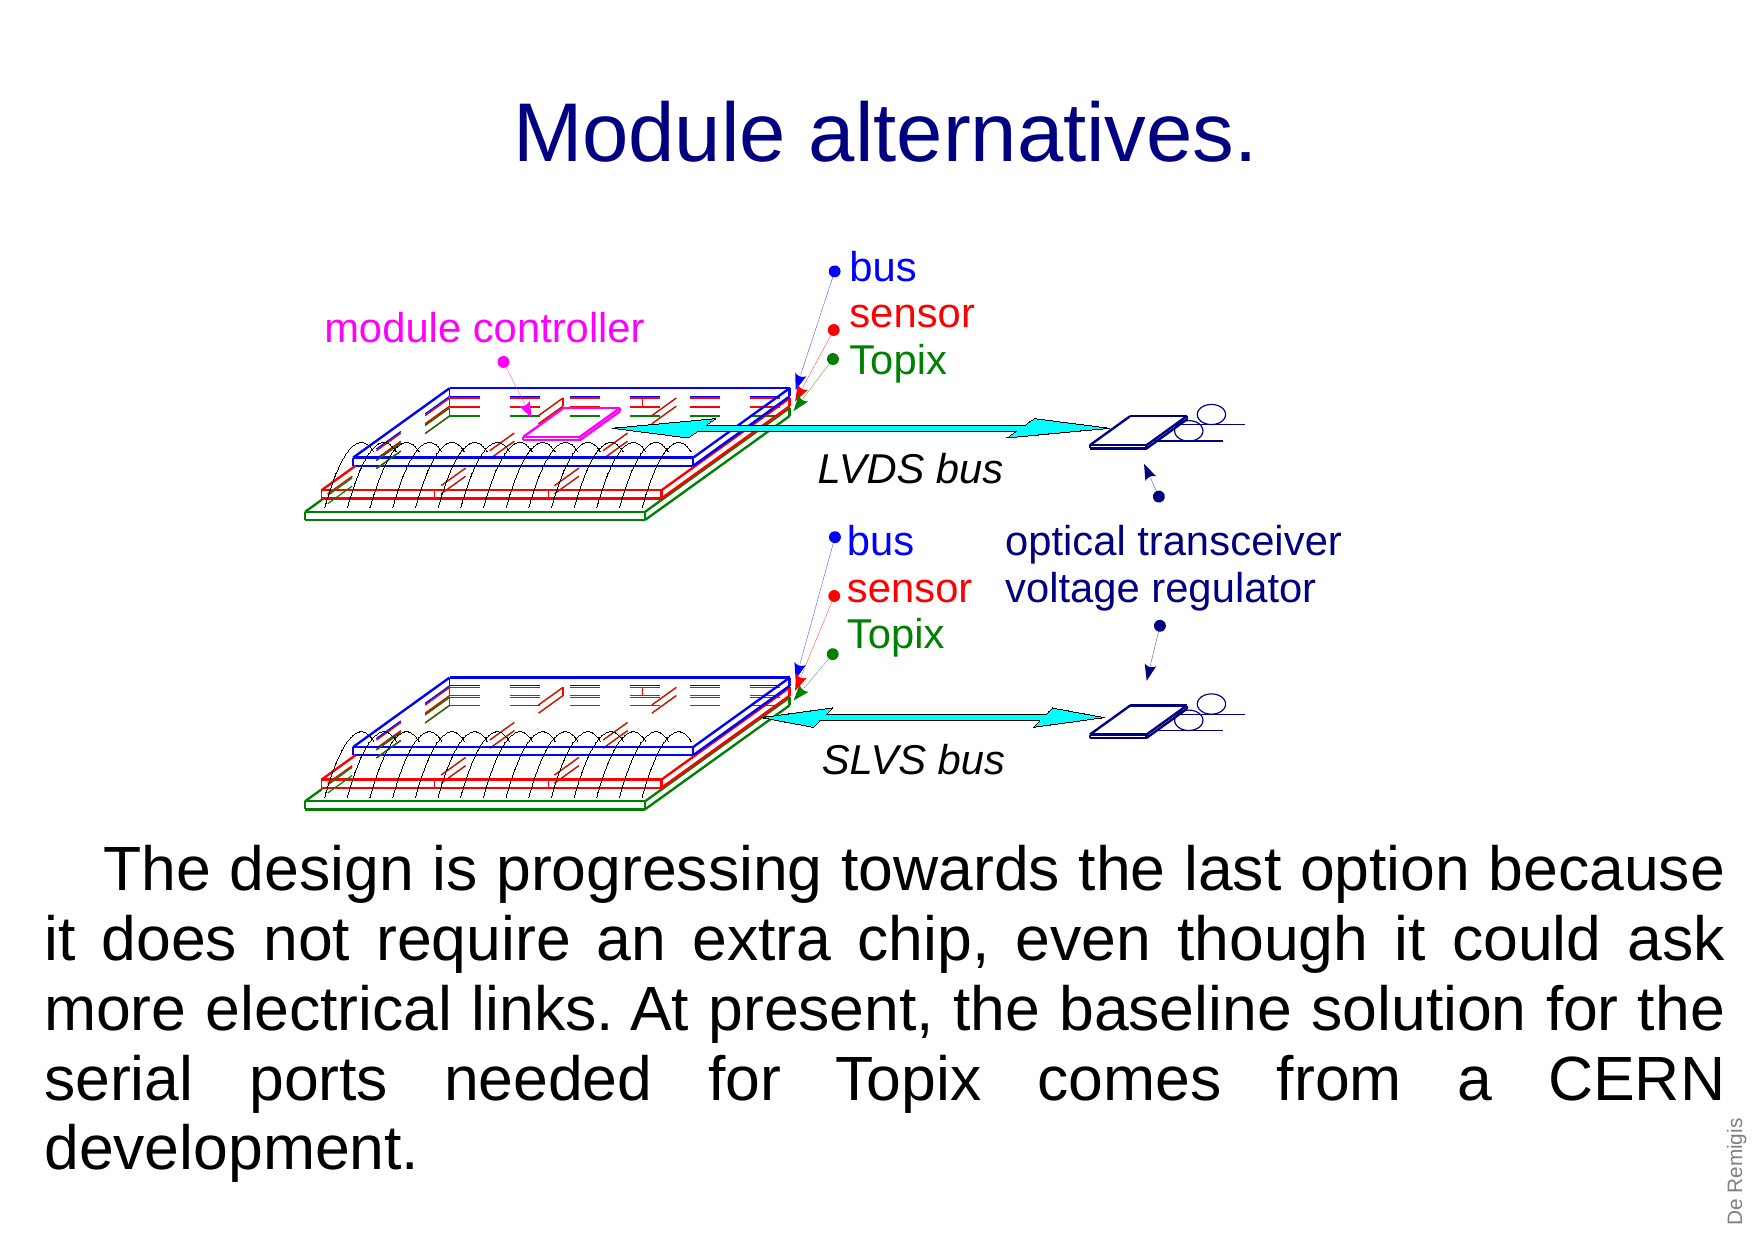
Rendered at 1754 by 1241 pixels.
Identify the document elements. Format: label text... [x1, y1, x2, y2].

text_box [612, 418, 1110, 438]
title Module alternatives. [29, 29, 1743, 236]
text_box LVDS bus [802, 438, 1145, 536]
text_box The design is progressing towards the last option because it does not require an extra chip, even though it could ask more electrical links. At present, the baseline solution for the serial ports needed for Topix comes from a CERN development. [29, 826, 1743, 1211]
text_box [761, 708, 832, 728]
text_box SLVS bus [807, 729, 1145, 827]
text_box bus sensor Topix [834, 236, 1029, 425]
text_box bus sensor Topix [832, 510, 1097, 755]
text_box module controller [309, 297, 865, 395]
text_box optical transceiver voltage regulator [1097, 510, 1449, 646]
